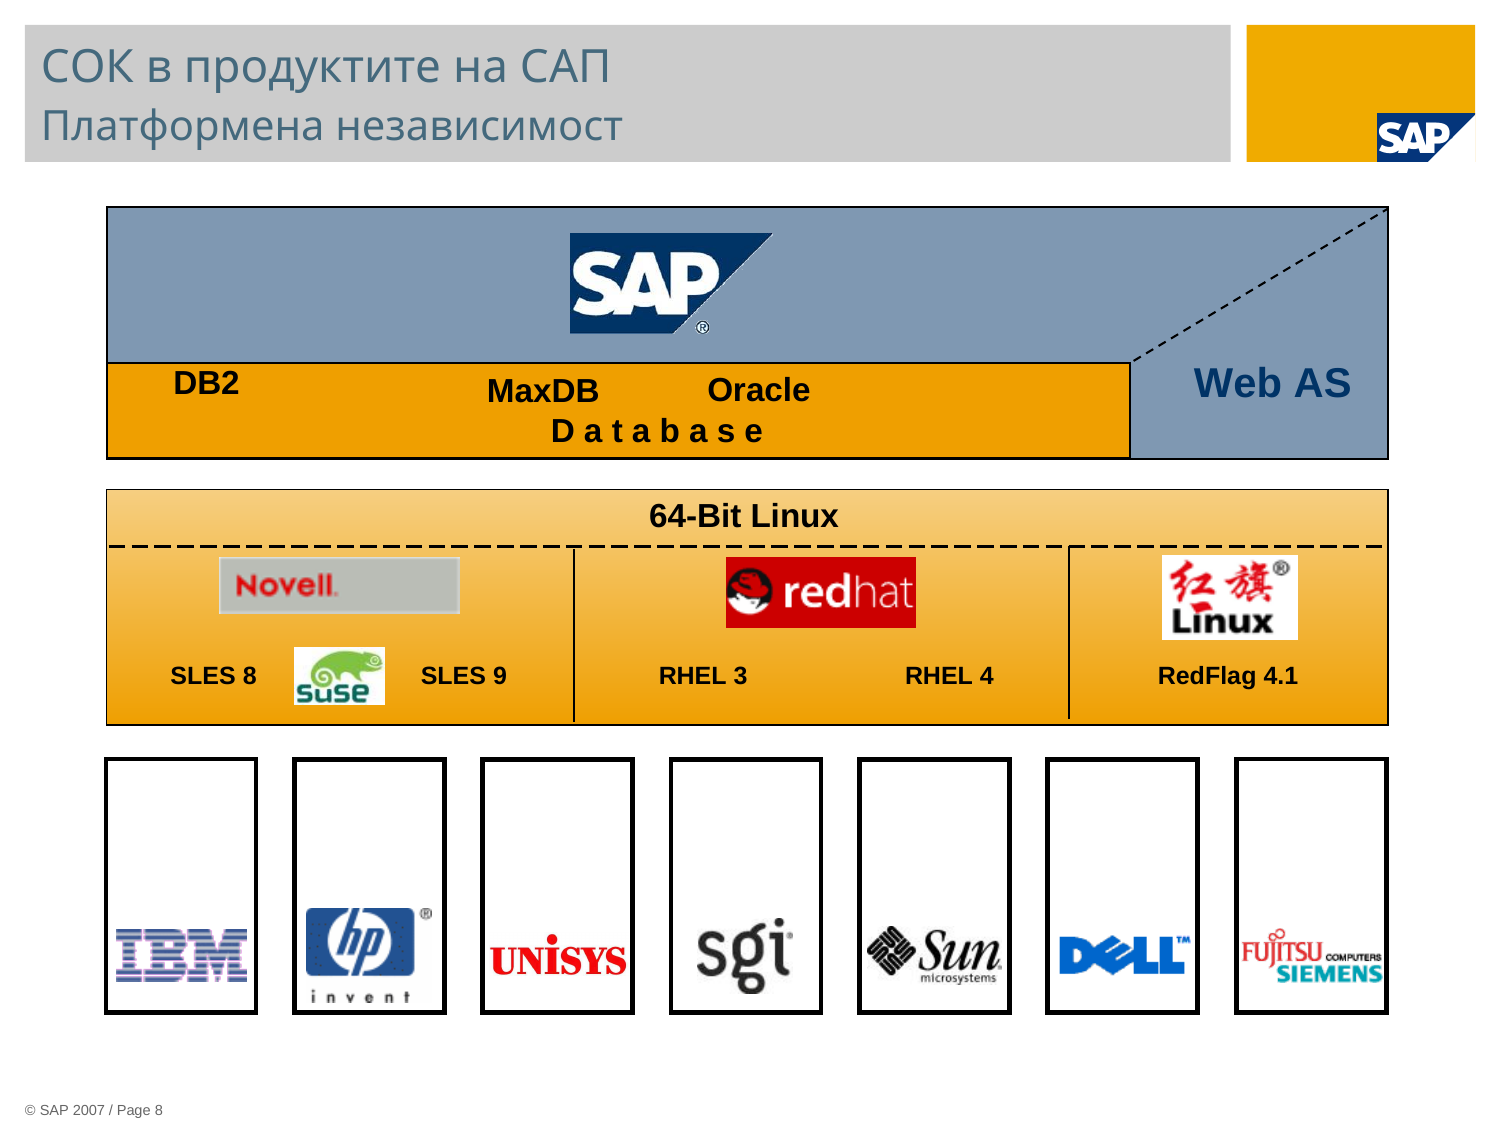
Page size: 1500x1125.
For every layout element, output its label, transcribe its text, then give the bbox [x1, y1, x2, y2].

text_box RedFlag 4.1 [1143, 653, 1314, 698]
picture [570, 233, 773, 334]
text_box Web AS [1179, 352, 1367, 415]
picture [489, 932, 629, 979]
text_box [859, 759, 1010, 1013]
text_box [1047, 759, 1198, 1013]
picture [1377, 113, 1476, 162]
text_box SLES 9 [406, 653, 523, 698]
picture [219, 557, 460, 614]
text_box [106, 759, 257, 1013]
picture [306, 908, 432, 1003]
text_box 64-Bit Linux [634, 489, 854, 543]
text_box [106, 206, 1388, 459]
picture [1056, 933, 1191, 978]
text_box [1236, 759, 1387, 1013]
list [40, 211, 1460, 1004]
text_box RHEL 3 [643, 653, 763, 698]
picture [726, 557, 916, 628]
text_box [671, 759, 822, 1013]
picture [116, 929, 247, 982]
text_box MaxDB [472, 365, 615, 418]
picture [697, 918, 793, 994]
text_box RHEL 4 [890, 653, 1010, 698]
picture [1241, 928, 1383, 983]
picture [294, 647, 385, 705]
text_box D a t a b a s e [535, 404, 779, 457]
picture [1162, 555, 1298, 640]
text_box [482, 759, 633, 1013]
text_box [294, 759, 445, 1013]
text_box SLES 8 [155, 653, 272, 698]
text_box [106, 489, 1388, 725]
title СОК в продуктите на САП Платформена независимост [40, 33, 1215, 151]
text_box DB2 [158, 356, 255, 409]
text_box Oracle [692, 363, 826, 416]
picture [867, 926, 1002, 985]
